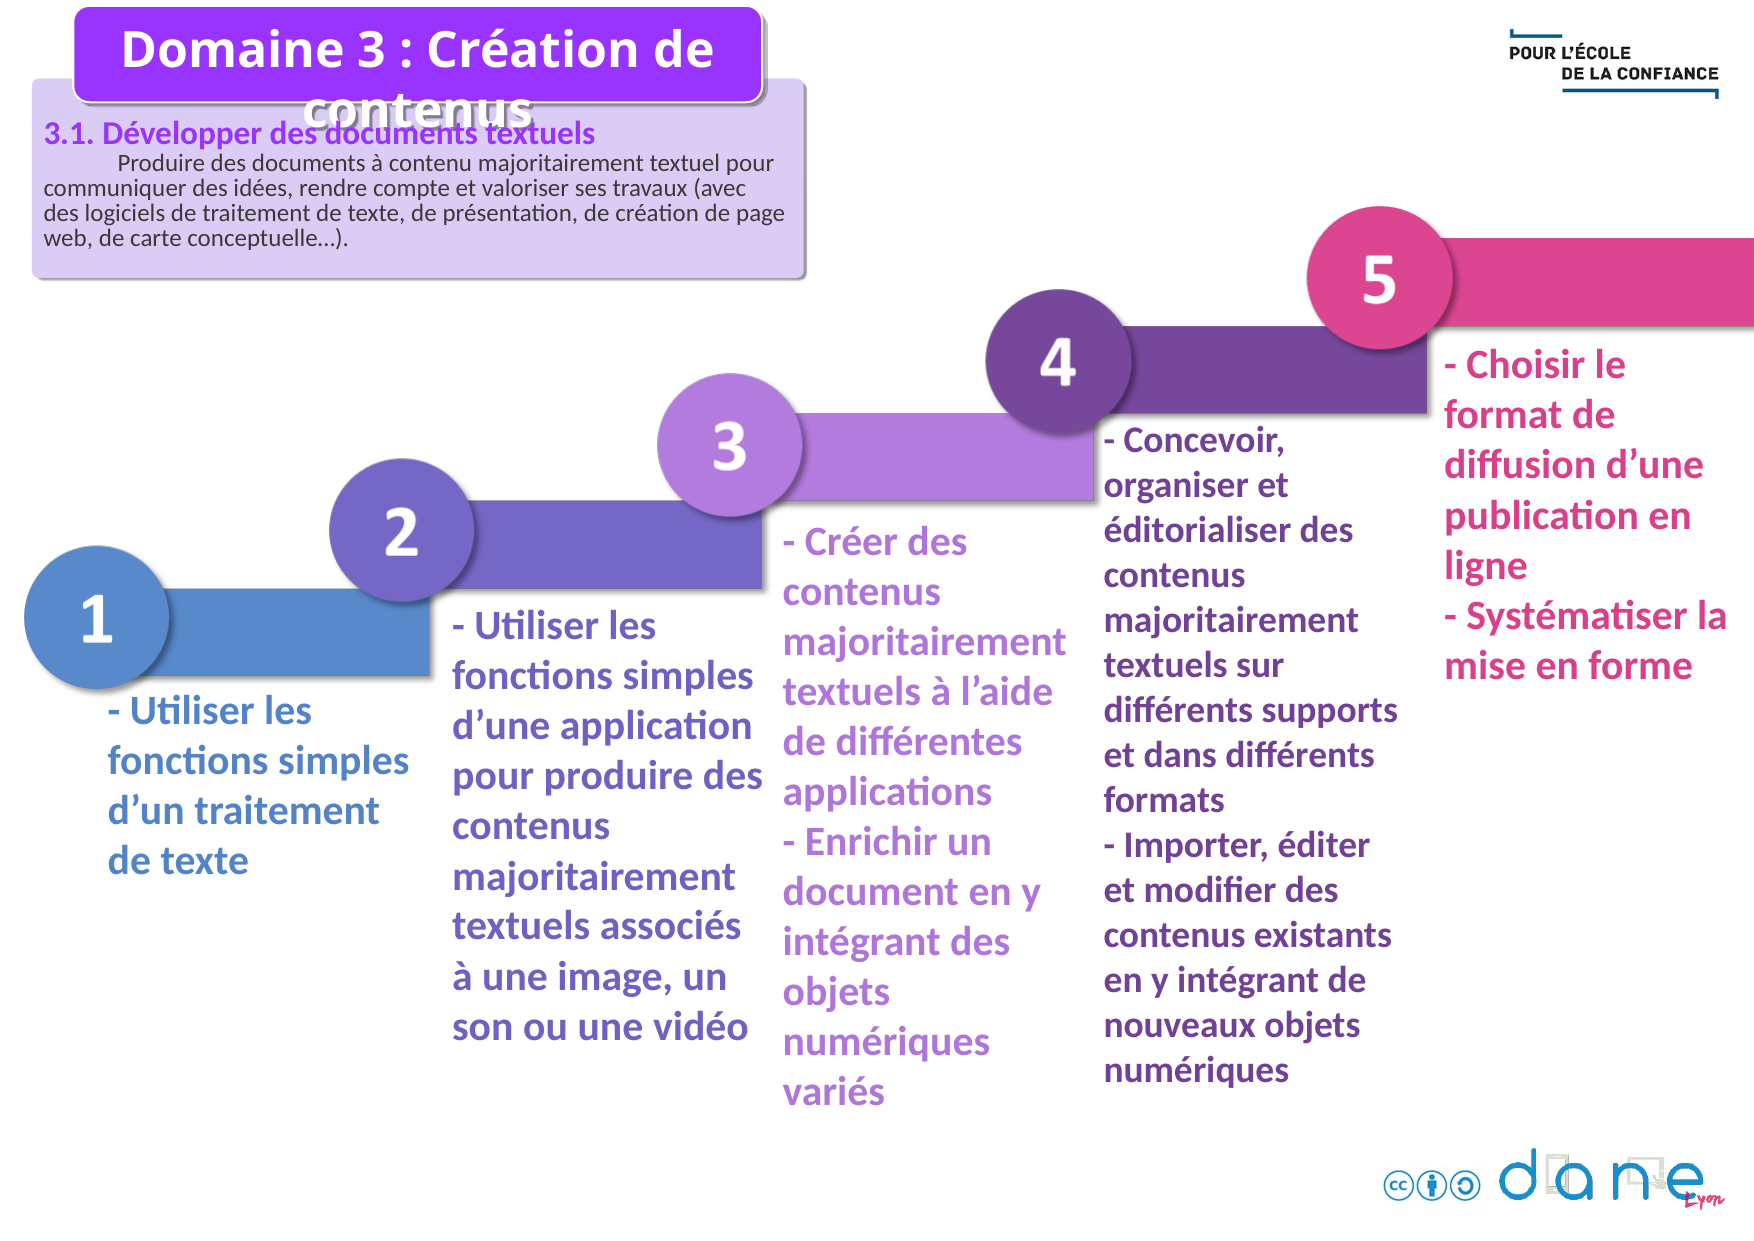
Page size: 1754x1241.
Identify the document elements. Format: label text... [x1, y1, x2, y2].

text_box [403, 103, 418, 112]
text_box [337, 105, 348, 112]
text_box - Créer des contenus majoritairement textuels à l’aide de différentes applications - Enrichir un document en y intégrant des objets numériques variés [768, 721, 1100, 1122]
text_box [312, 103, 332, 112]
text_box [369, 105, 380, 112]
text_box [470, 103, 479, 112]
text_box - Concevoir, organiser et éditorialiser des contenus majoritairement textuels sur différents supports et dans différents formats - Importer, éditer et modifier des contenus existants en y intégrant de nouveaux objets numériques [1089, 721, 1414, 1098]
text_box Domaine 3 : Création de contenus [73, 5, 763, 103]
text_box [504, 103, 512, 112]
text_box [31, 78, 307, 112]
text_box [438, 103, 446, 112]
text_box [518, 78, 804, 112]
text_box 3.1. Développer des documents textuels Produire des documents à contenu majoritairement textuel pour communiquer des idées, rendre compte et valoriser ses travaux (avec des logiciels de traitement de texte, de présentation, de création de page web, de carte conceptuelle…). [28, 112, 804, 299]
text_box - Utiliser les fonctions simples d’un traitement de texte [93, 721, 437, 940]
text_box - Utiliser les fonctions simples d’une application pour produire des contenus majoritairement textuels associés à une image, un son ou une vidéo [437, 721, 768, 1056]
picture [1493, 12, 1734, 113]
picture [1364, 1139, 1729, 1214]
text_box [353, 103, 362, 112]
text_box [423, 105, 433, 110]
text_box [486, 103, 497, 112]
text_box [453, 105, 464, 112]
picture [20, 202, 1754, 721]
text_box [386, 103, 396, 112]
